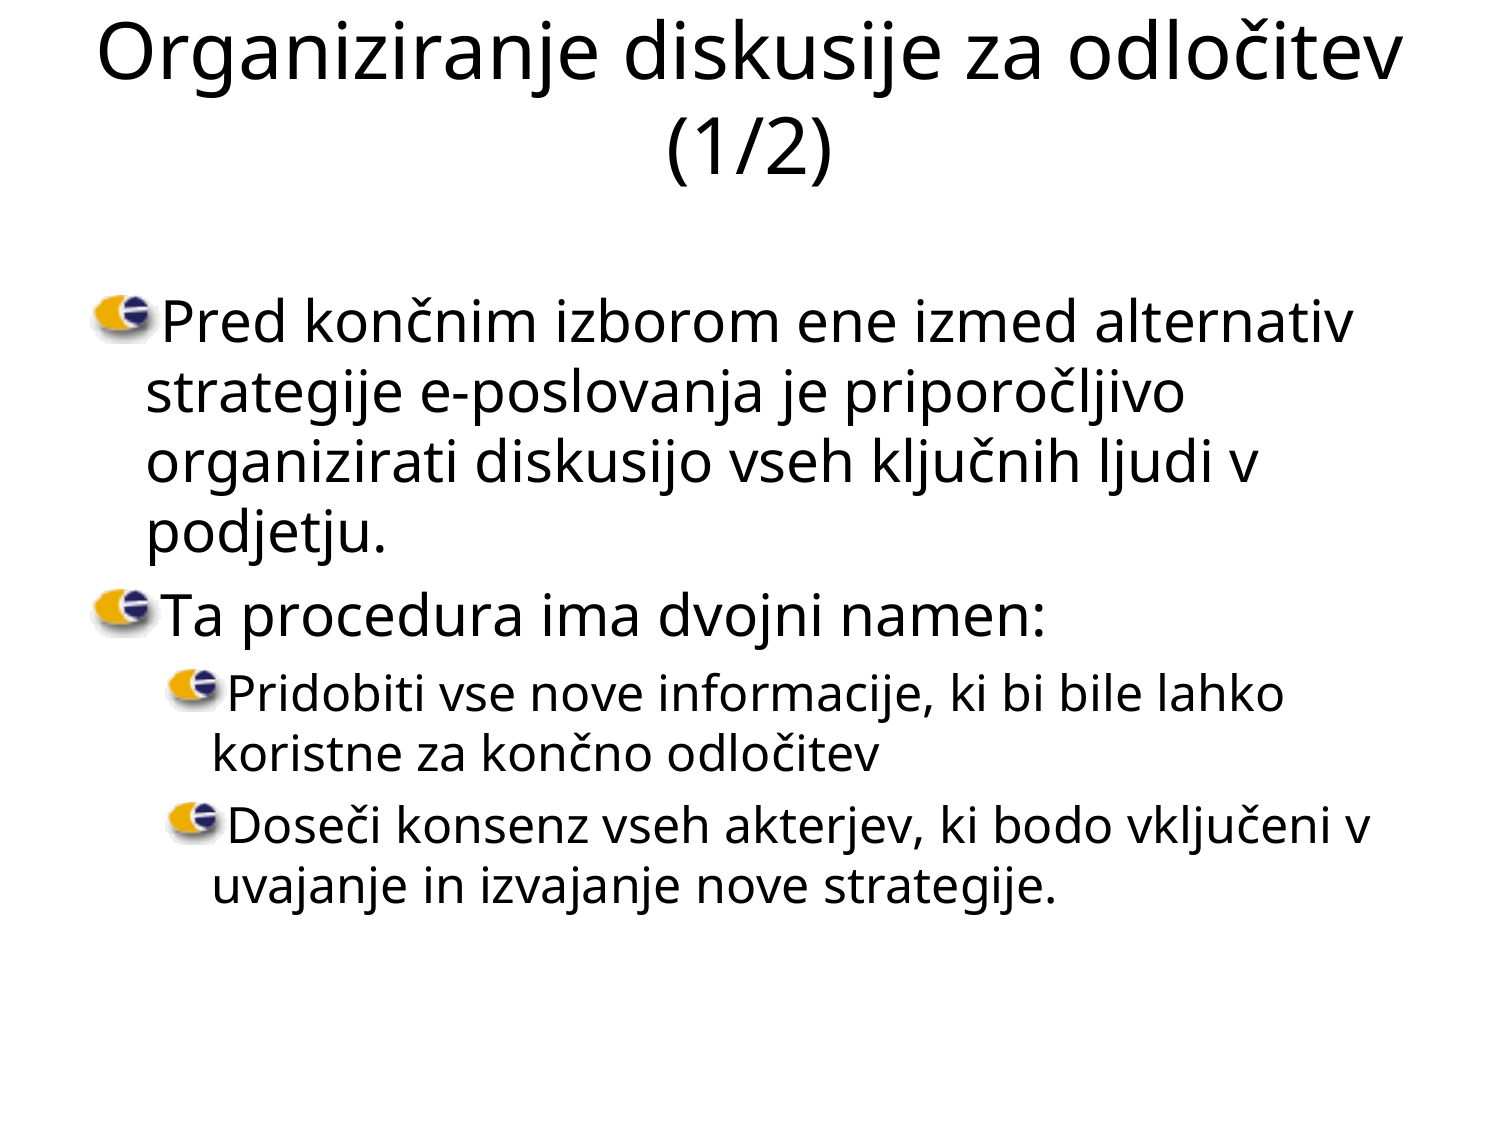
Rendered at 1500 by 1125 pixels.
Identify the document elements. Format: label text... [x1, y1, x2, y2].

list Pred končnim izborom ene izmed alternativ strategije e-poslovanja je priporočljivo organizirati diskusijo vseh ključnih ljudi v podjetju. Ta procedura ima dvojni namen: Pridobiti vse nove informacije, ki bi bile lahko koristne za končno odločitev Doseči konsenz vseh akterjev, ki bodo vključeni v uvajanje in izvajanje nove strategije. [74, 277, 1417, 1042]
title Korak 3: Organiziranje diskusije za odločitev (1/2) [0, 0, 1500, 199]
